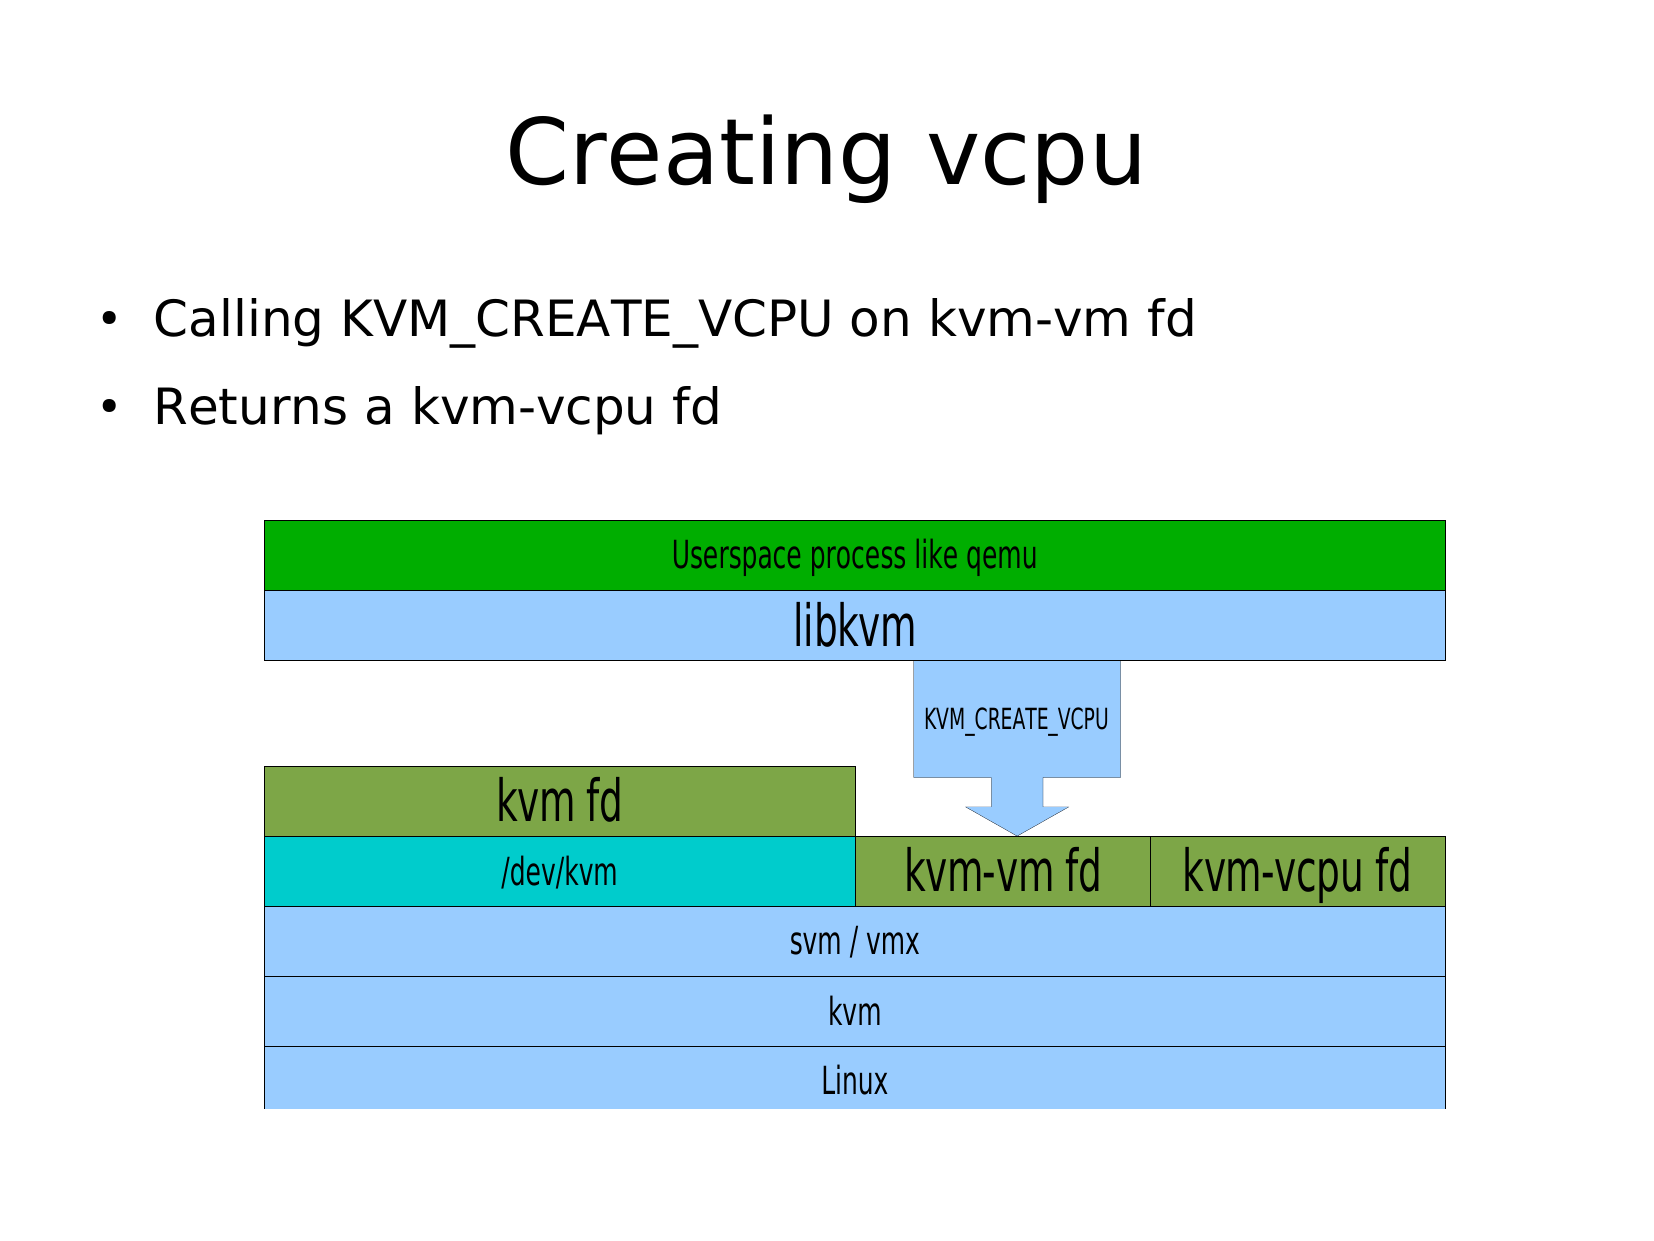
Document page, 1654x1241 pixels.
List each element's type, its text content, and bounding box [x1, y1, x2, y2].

title Creating vcpu [82, 56, 1571, 250]
list Calling KVM_CREATE_VCPU on kvm-vm fd Returns a kvm-vcpu fd [82, 290, 1571, 501]
chart [82, 501, 1571, 1109]
